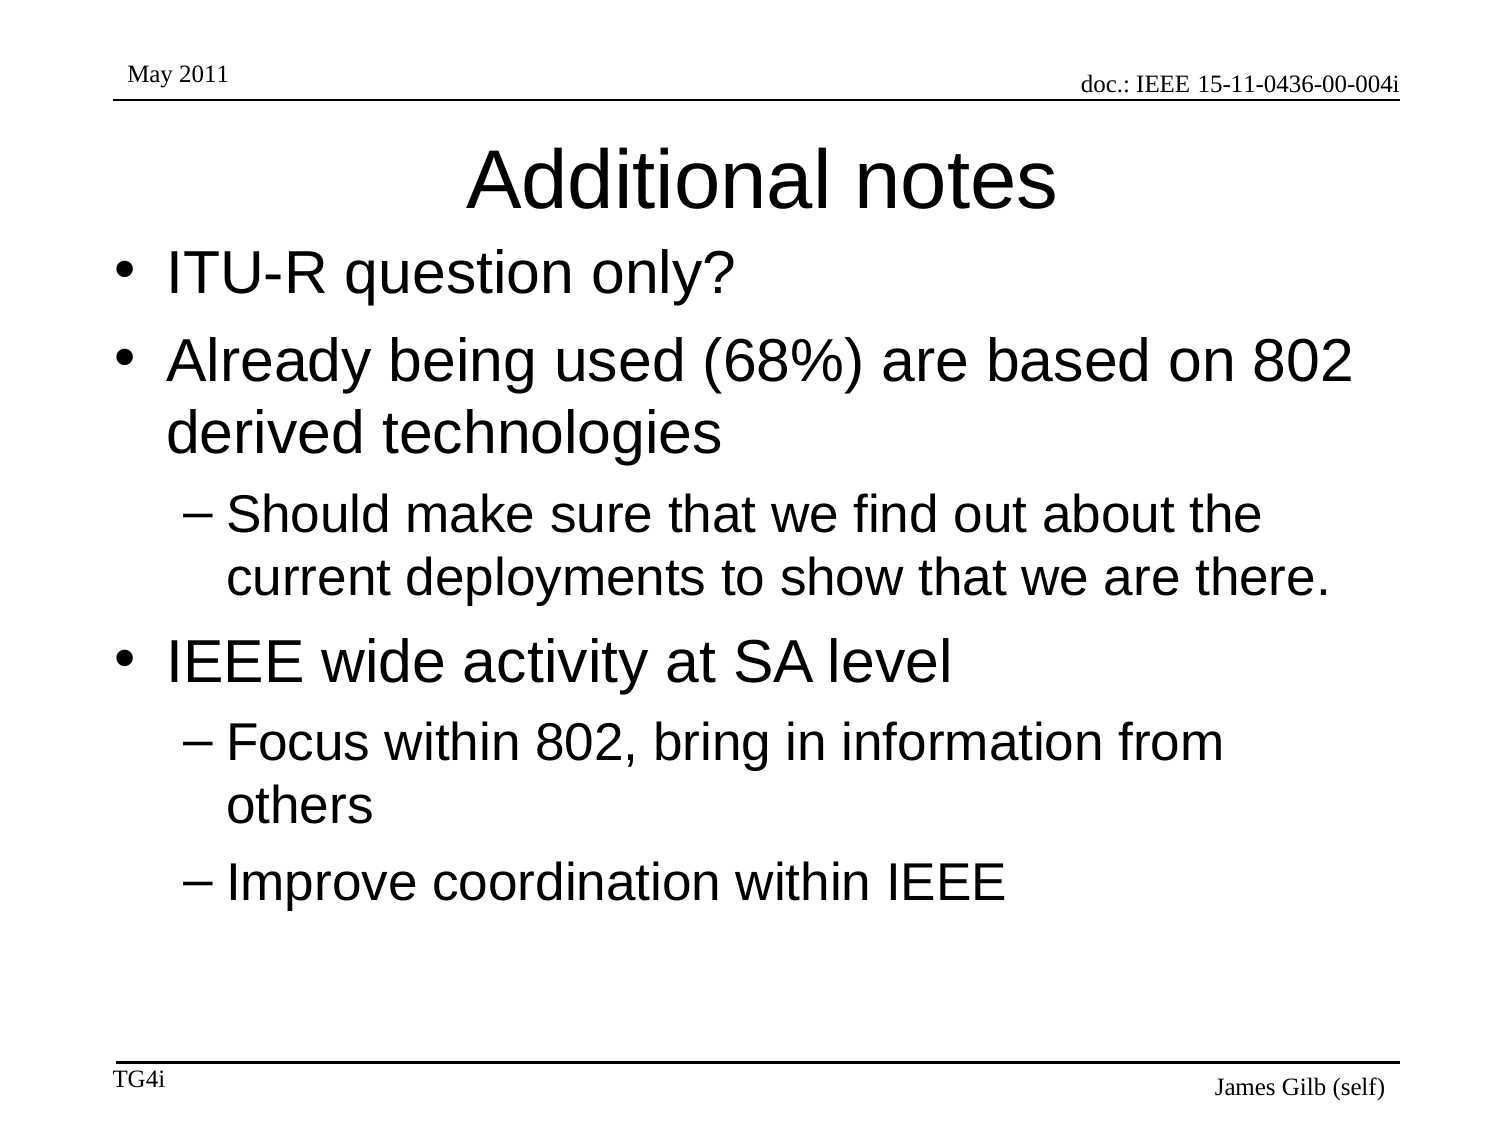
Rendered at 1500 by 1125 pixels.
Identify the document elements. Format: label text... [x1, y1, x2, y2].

list ITU-R question only? Already being used (68%) are based on 802 derived technologies Should make sure that we find out about the current deployments to show that we are there. IEEE wide activity at SA level Focus within 802, bring in information from others Improve coordination within IEEE [99, 224, 1375, 968]
title Additional notes [125, 112, 1401, 238]
